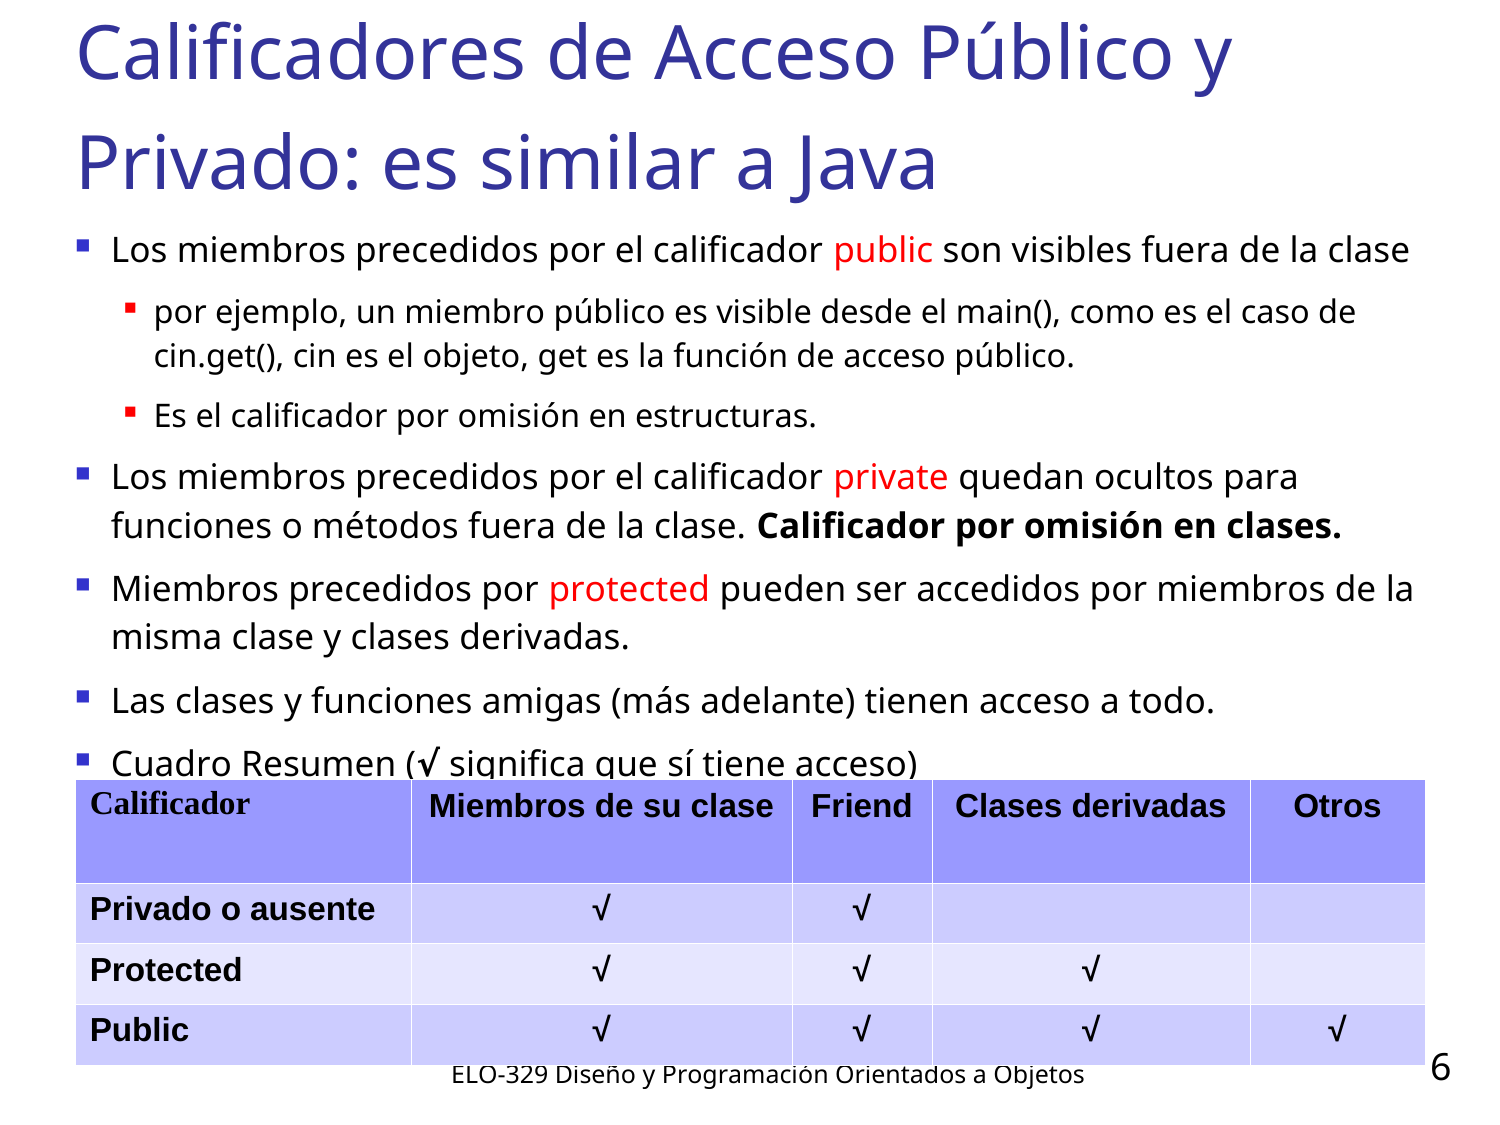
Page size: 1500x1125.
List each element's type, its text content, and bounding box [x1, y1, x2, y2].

table_cell √ [933, 1005, 1250, 1065]
table_cell [1251, 944, 1425, 1004]
table_cell √ [933, 944, 1250, 1004]
table_cell √ [1251, 1005, 1425, 1065]
table_cell [1251, 884, 1425, 943]
table_cell √ [793, 884, 932, 943]
table_cell √ [412, 1005, 792, 1065]
title Calificadores de Acceso Público y Privado: es similar a Java [75, 15, 1500, 187]
table_cell √ [412, 944, 792, 1004]
table_header Miembros de su clase [412, 780, 792, 883]
table_cell Protected [76, 944, 411, 1004]
table_cell Public [76, 1005, 411, 1065]
table_cell Privado o ausente [76, 884, 411, 943]
table_cell √ [793, 944, 932, 1004]
table_cell [933, 884, 1250, 943]
table_header Calificador [76, 780, 411, 883]
list Los miembros precedidos por el calificador public son visibles fuera de la clase por ejemplo, un miembro público es visible desde el main(), como es el caso de cin.get(), cin es el objeto, get es la función de acceso público. Es el calificador por omisión en estructuras. Los miembros precedidos por el calificador private quedan ocultos para funciones o métodos fuera de la clase. Calificador por omisión en clases. Miembros precedidos por protected pueden ser accedidos por miembros de la misma clase y clases derivadas. Las clases y funciones amigas (más adelante) tienen acceso a todo. Cuadro Resumen (√ significa que sí tiene acceso) [75, 224, 1463, 788]
table_cell √ [412, 884, 792, 943]
table_cell √ [793, 1005, 932, 1065]
table_header Friend [793, 780, 932, 883]
table_header Clases derivadas [933, 780, 1250, 883]
table_header Otros [1251, 780, 1425, 883]
